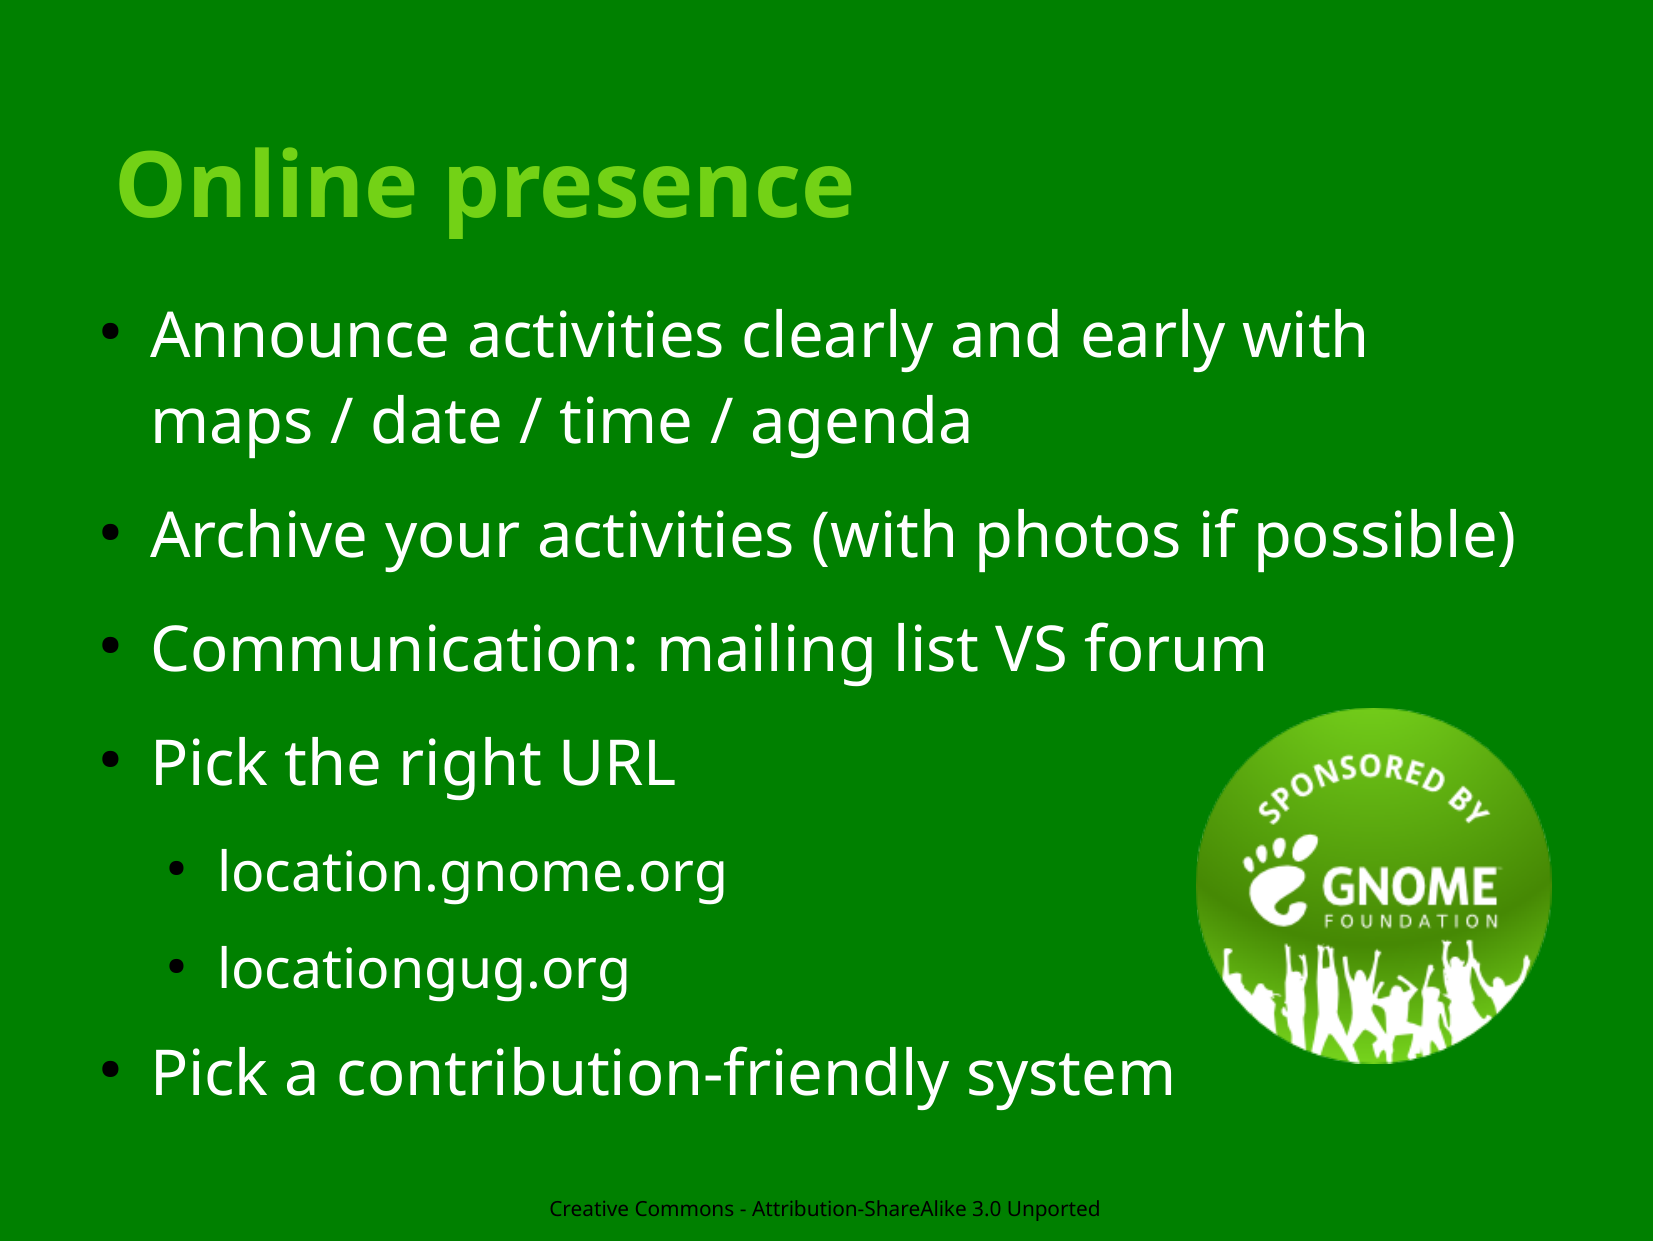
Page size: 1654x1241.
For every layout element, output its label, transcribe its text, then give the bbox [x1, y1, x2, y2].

title Online presence [115, 78, 1538, 287]
picture [1196, 708, 1552, 1064]
list Announce activities clearly and early with maps / date / time / agenda Archive your activities (with photos if possible) Communication: mailing list VS forum Pick the right URL location.gnome.org locationgug.org Pick a contribution-friendly system [82, 290, 1575, 1126]
